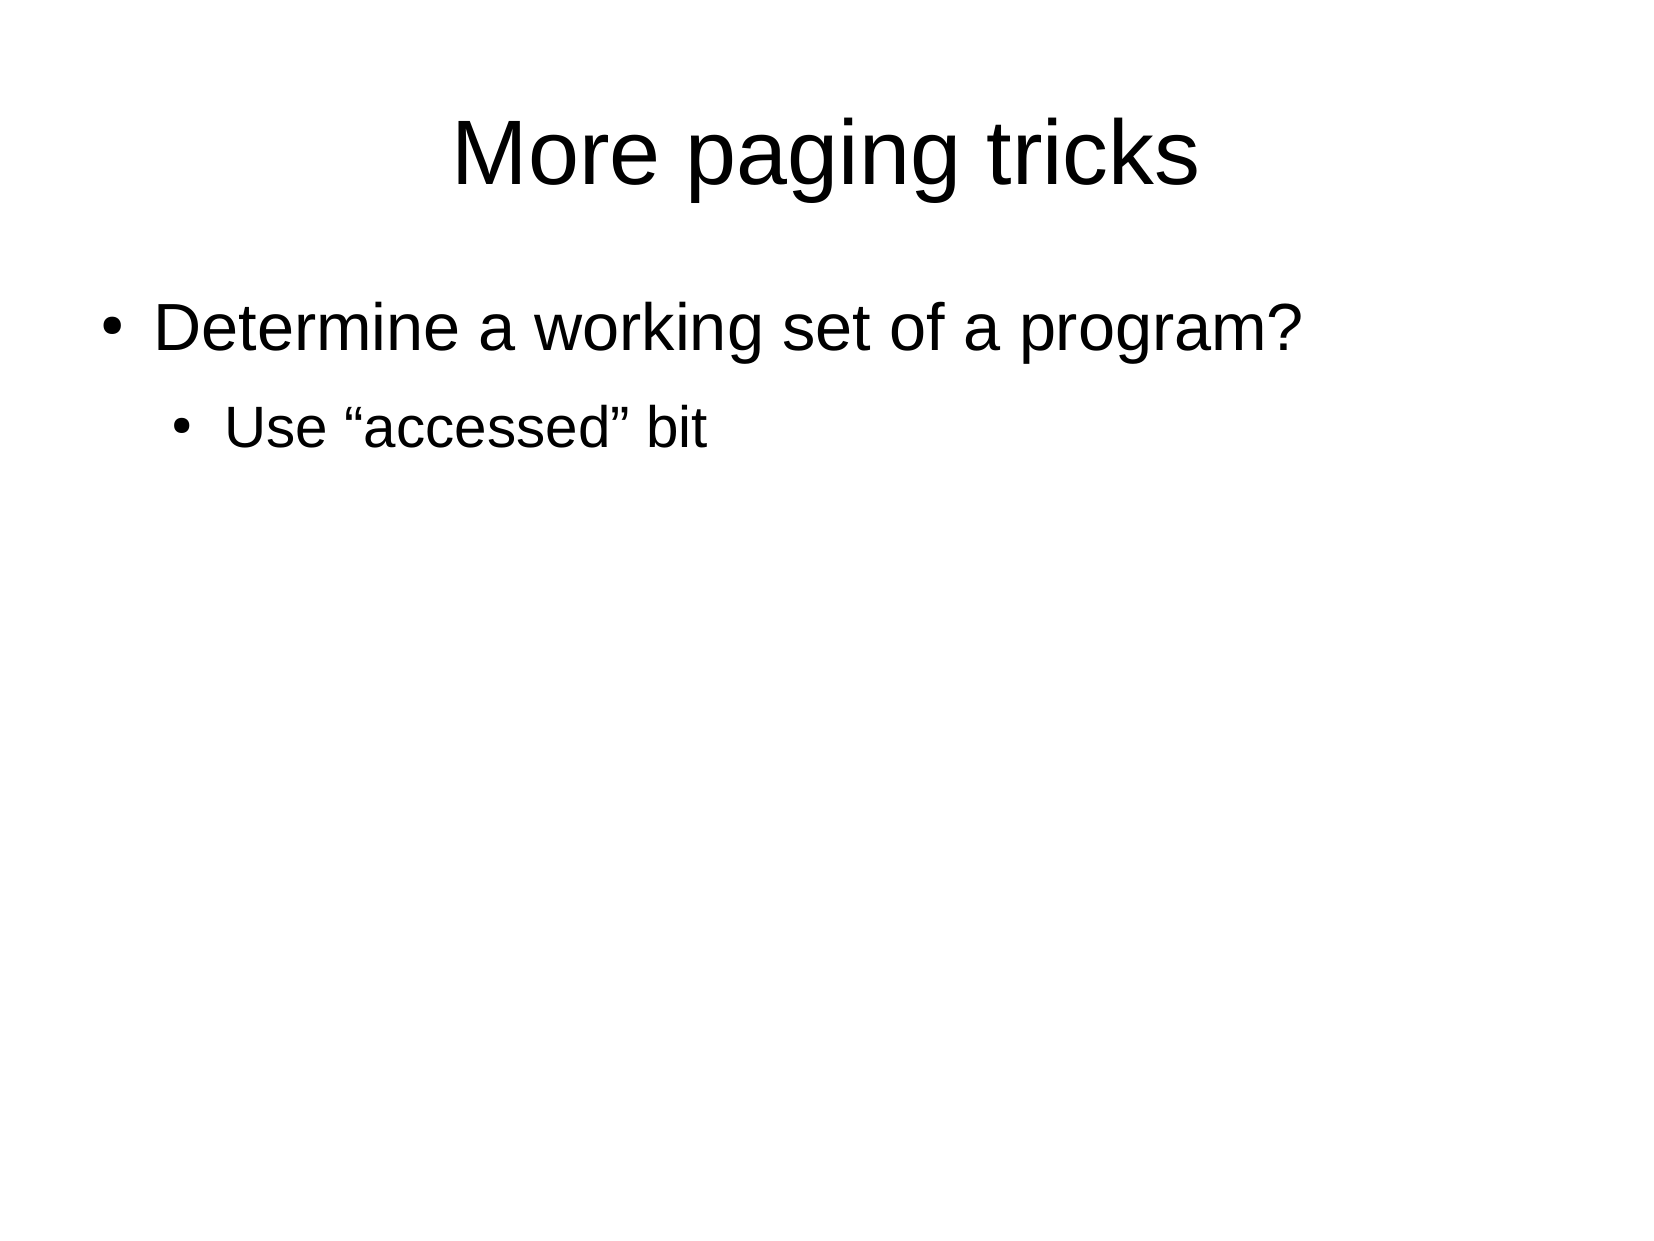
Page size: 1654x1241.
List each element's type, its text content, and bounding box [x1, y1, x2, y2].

title More paging tricks [82, 49, 1571, 257]
list Determine a working set of a program? Use “accessed” bit [82, 290, 1571, 1010]
